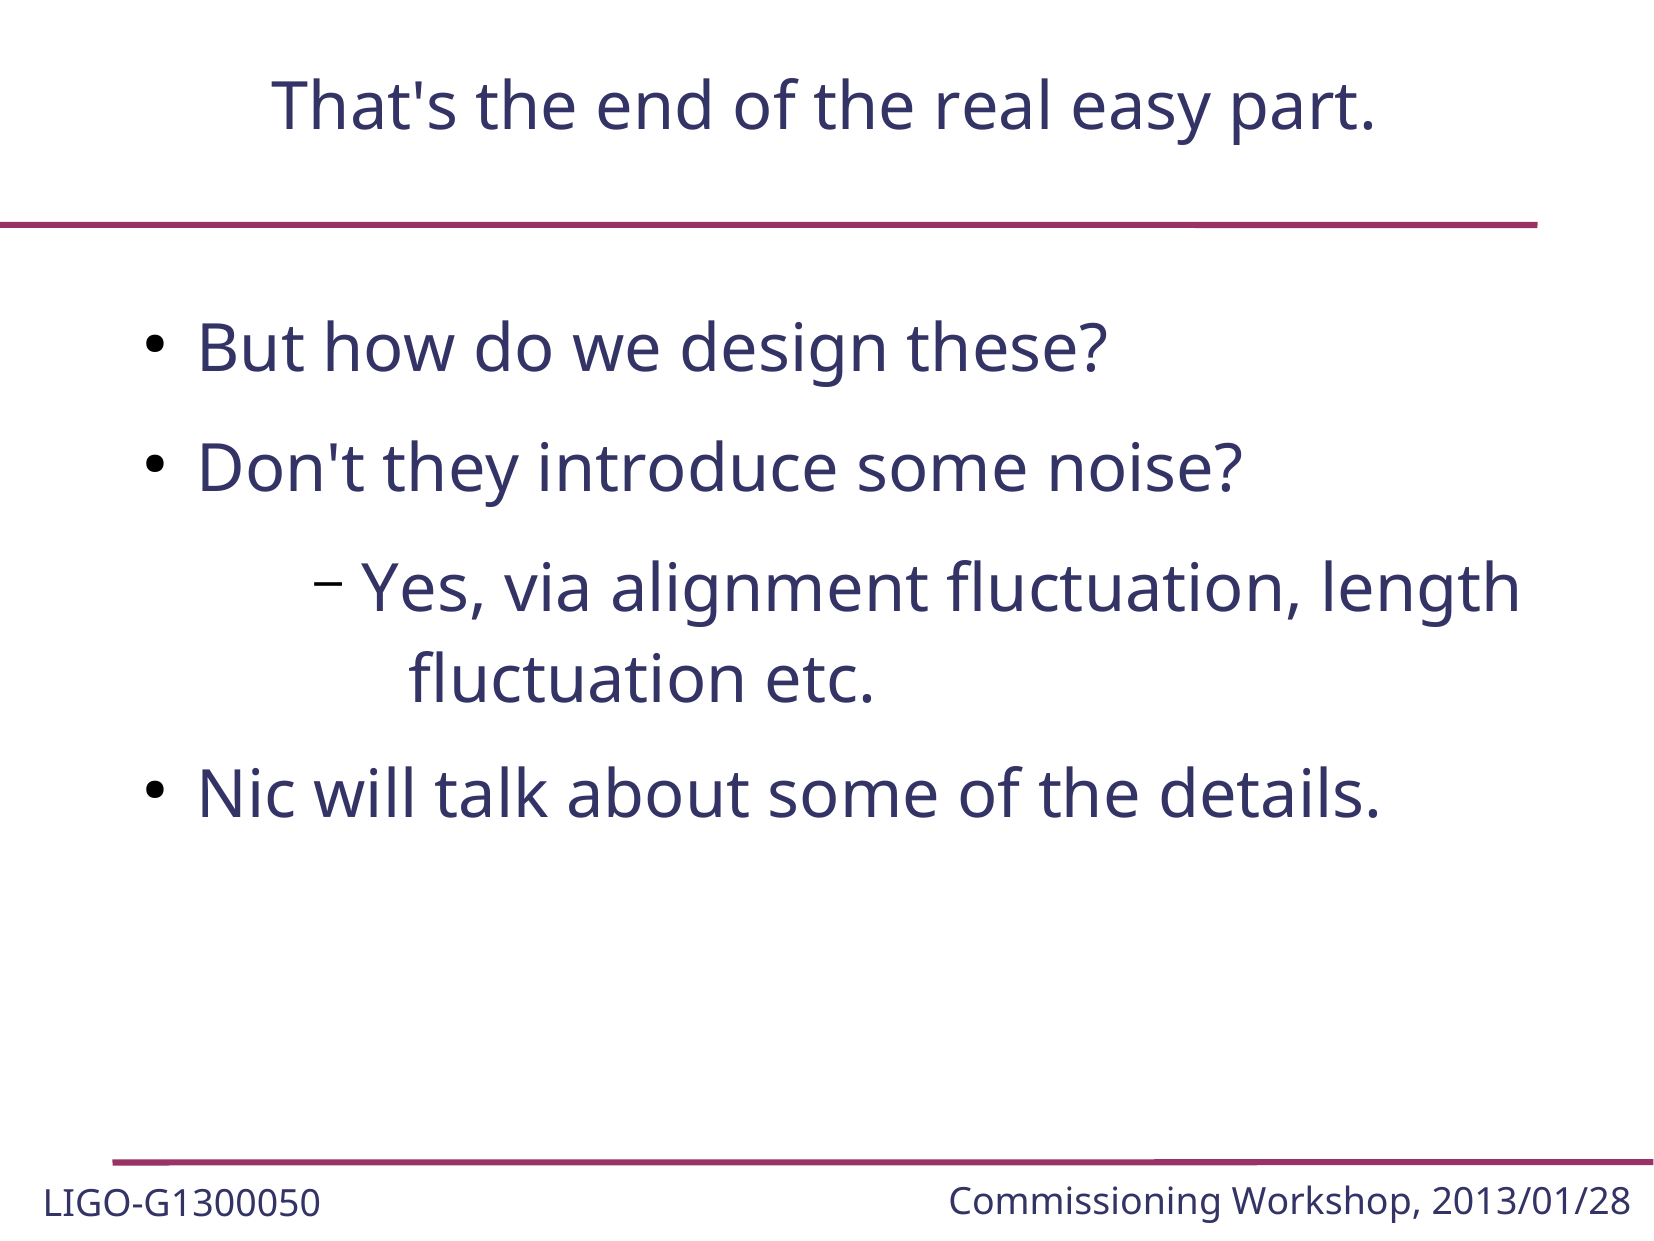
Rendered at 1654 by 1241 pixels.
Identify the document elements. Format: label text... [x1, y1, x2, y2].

title That's the end of the real easy part. [187, 0, 1463, 208]
list But how do we design these? Don't they introduce some noise? Yes, via alignment fluctuation, length fluctuation etc. Nic will talk about some of the details. [125, 300, 1538, 1020]
